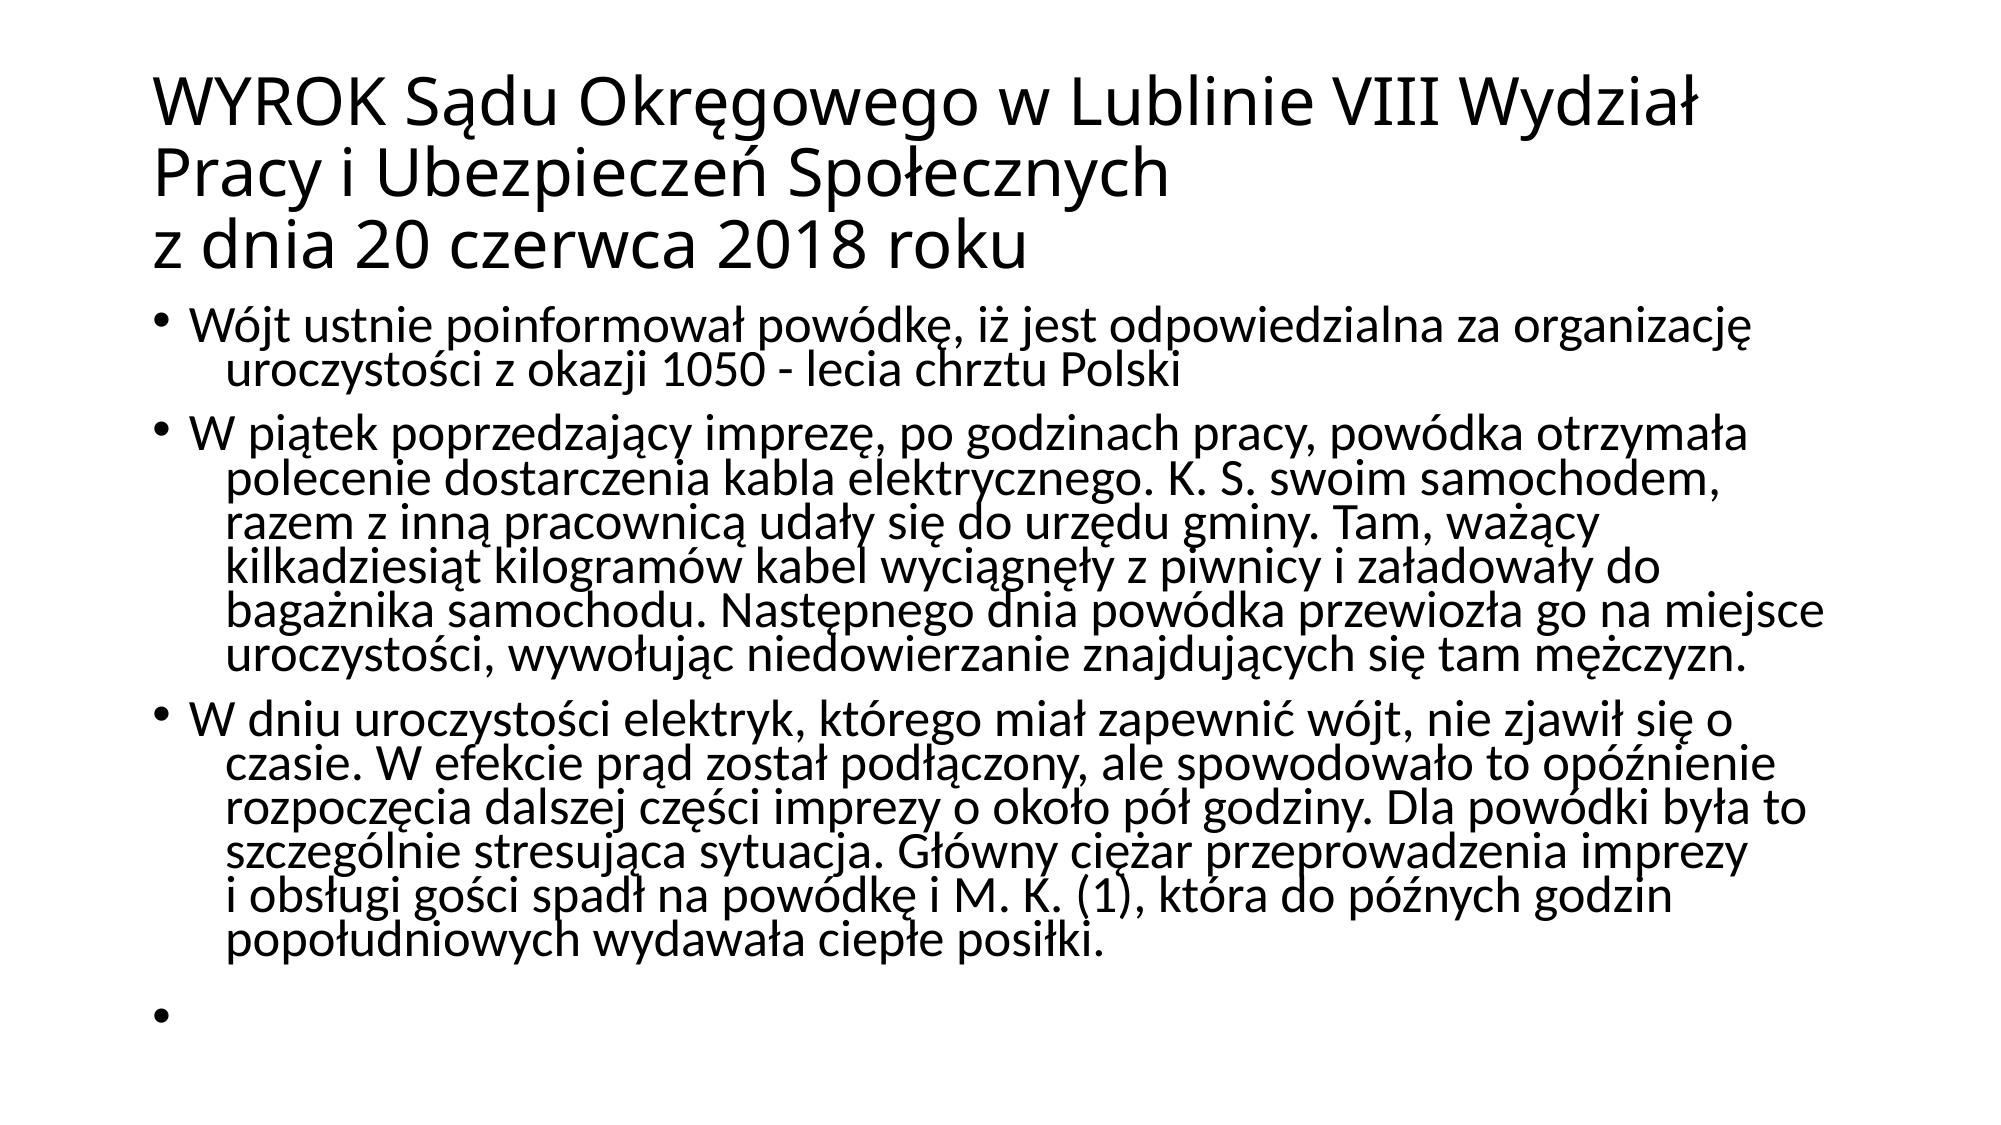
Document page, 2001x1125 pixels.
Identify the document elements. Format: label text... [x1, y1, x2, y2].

title WYROK Sądu Okręgowego w Lublinie VIII Wydział Pracy i Ubezpieczeń Społecznych z dnia 20 czerwca 2018 roku [137, 59, 1863, 278]
list Wójt ustnie poinformował powódkę, iż jest odpowiedzialna za organizację uroczystości z okazji 1050 - lecia chrztu Polski W piątek poprzedzający imprezę, po godzinach pracy, powódka otrzymała polecenie dostarczenia kabla elektrycznego. K. S. swoim samochodem, razem z inną pracownicą udały się do urzędu gminy. Tam, ważący kilkadziesiąt kilogramów kabel wyciągnęły z piwnicy i załadowały do bagażnika samochodu. Następnego dnia powódka przewiozła go na miejsce uroczystości, wywołując niedowierzanie znajdujących się tam mężczyzn. W dniu uroczystości elektryk, którego miał zapewnić wójt, nie zjawił się o czasie. W efekcie prąd został podłączony, ale spowodowało to opóźnienie rozpoczęcia dalszej części imprezy o około pół godziny. Dla powódki była to szczególnie stresująca sytuacja. Główny ciężar przeprowadzenia imprezy i obsługi gości spadł na powódkę i M. K. (1), która do późnych godzin popołudniowych wydawała ciepłe posiłki. [137, 299, 1863, 1014]
